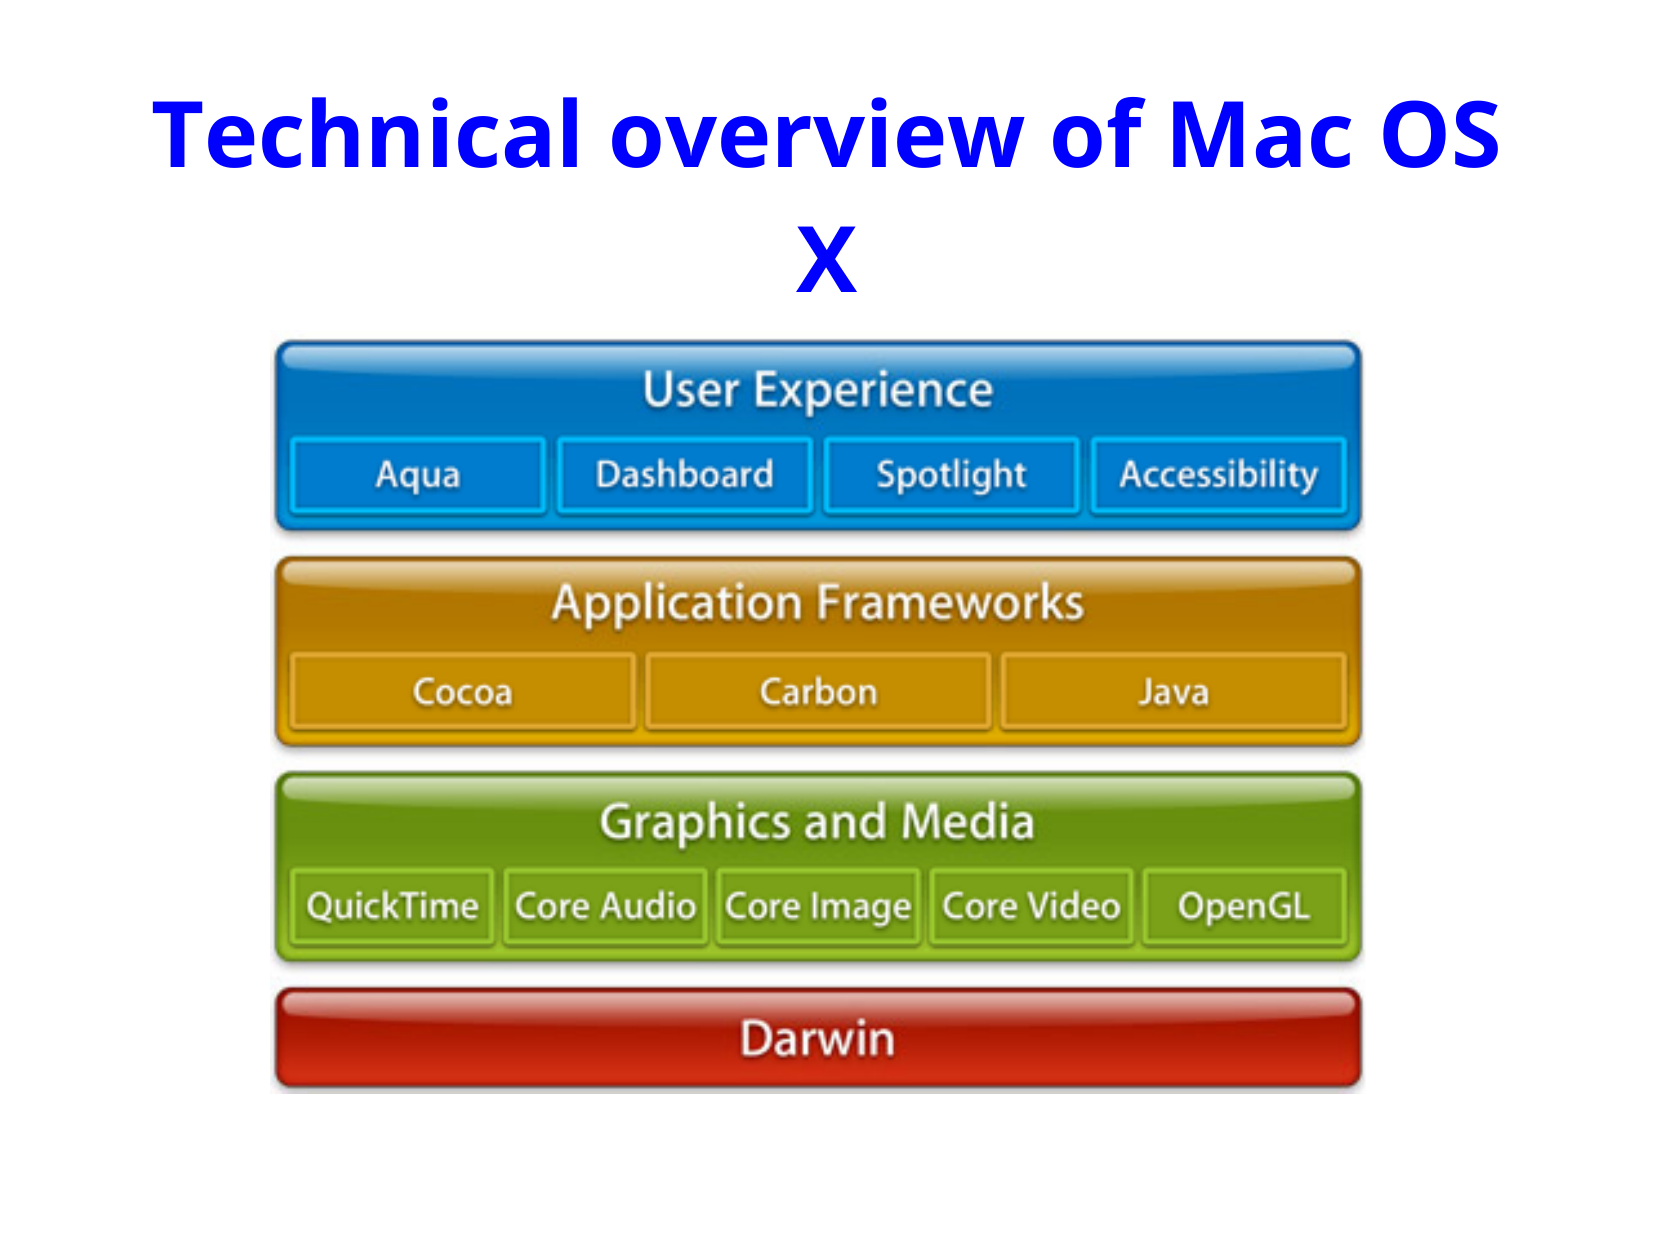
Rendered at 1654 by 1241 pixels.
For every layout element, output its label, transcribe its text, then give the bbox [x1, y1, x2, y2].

picture [270, 330, 1371, 1094]
title Technical overview of Mac OS X [121, 91, 1534, 299]
